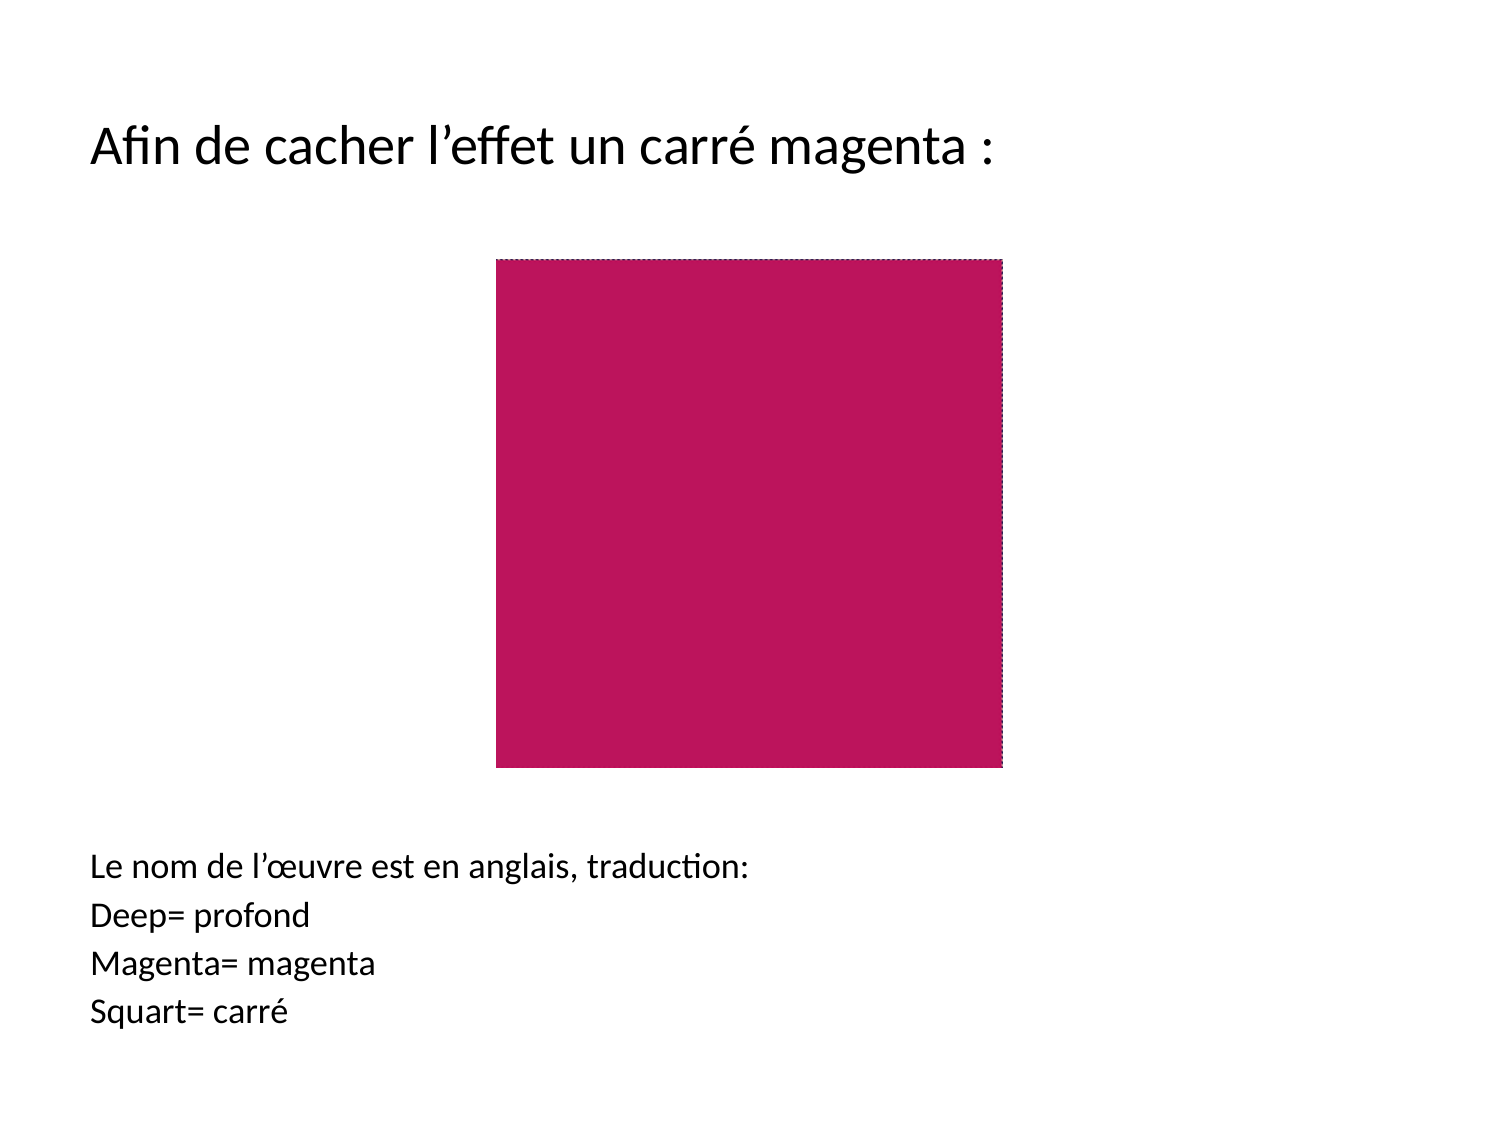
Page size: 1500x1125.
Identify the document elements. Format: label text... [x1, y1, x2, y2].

picture [496, 259, 1003, 768]
list Afin de cacher l’effet un carré magenta : Le nom de l’œuvre est en anglais, traduction: Deep= profond Magenta= magenta Squart= carré [75, 108, 1426, 1040]
